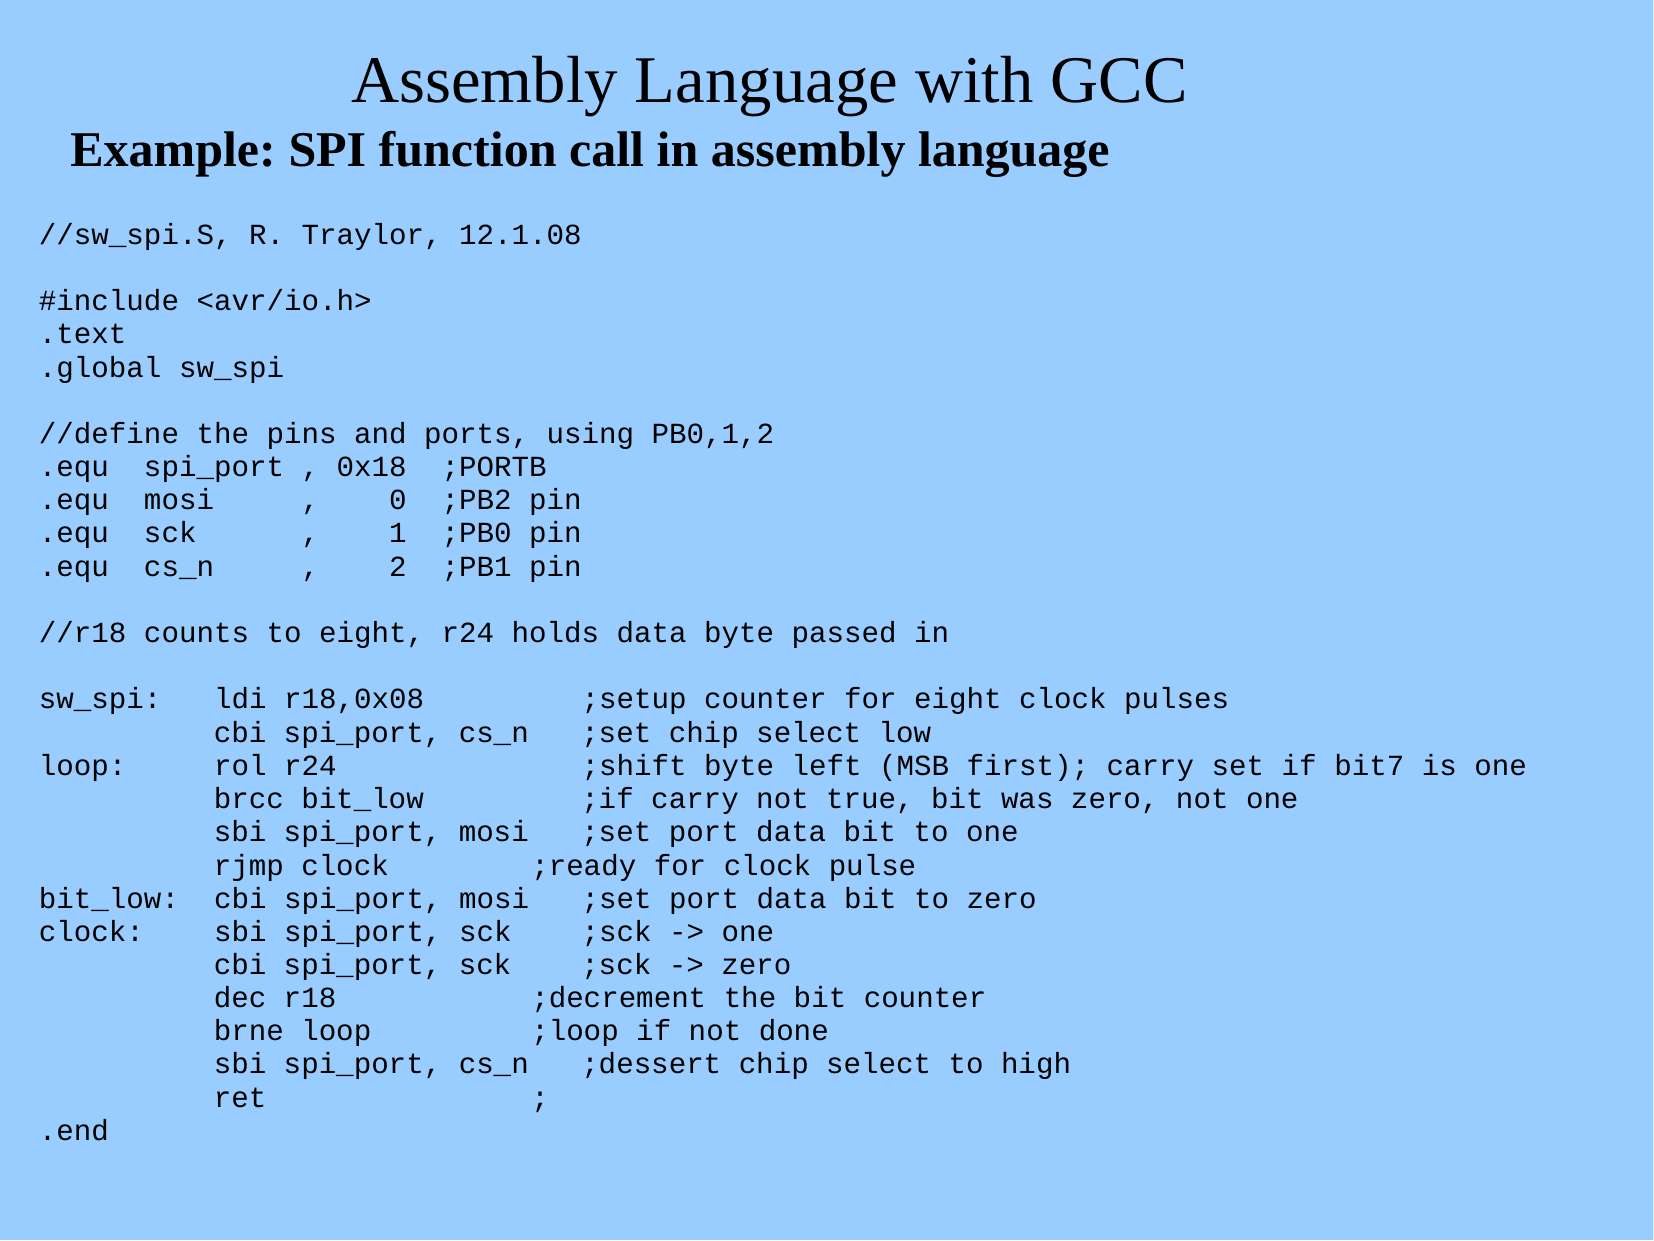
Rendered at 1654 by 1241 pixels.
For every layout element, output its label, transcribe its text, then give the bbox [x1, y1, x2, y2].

text_box //sw_spi.S, R. Traylor, 12.1.08 #include <avr/io.h> .text .global sw_spi //define the pins and ports, using PB0,1,2 .equ spi_port , 0x18 ;PORTB .equ mosi , 0 ;PB2 pin .equ sck , 1 ;PB0 pin .equ cs_n , 2 ;PB1 pin //r18 counts to eight, r24 holds data byte passed in sw_spi: ldi r18,0x08 ;setup counter for eight clock pulses cbi spi_port, cs_n ;set chip select low loop: rol r24 ;shift byte left (MSB first); carry set if bit7 is one brcc bit_low ;if carry not true, bit was zero, not one sbi spi_port, mosi ;set port data bit to one rjmp clock ;ready for clock pulse bit_low: cbi spi_port, mosi ;set port data bit to zero clock: sbi spi_port, sck ;sck -> one cbi spi_port, sck ;sck -> zero dec r18 ;decrement the bit counter brne loop ;loop if not done sbi spi_port, cs_n ;dessert chip select to high ret ; .end [39, 216, 1586, 1183]
text_box Assembly Language with GCC [339, 38, 1201, 113]
text_box Example: SPI function call in assembly language [70, 118, 1571, 216]
